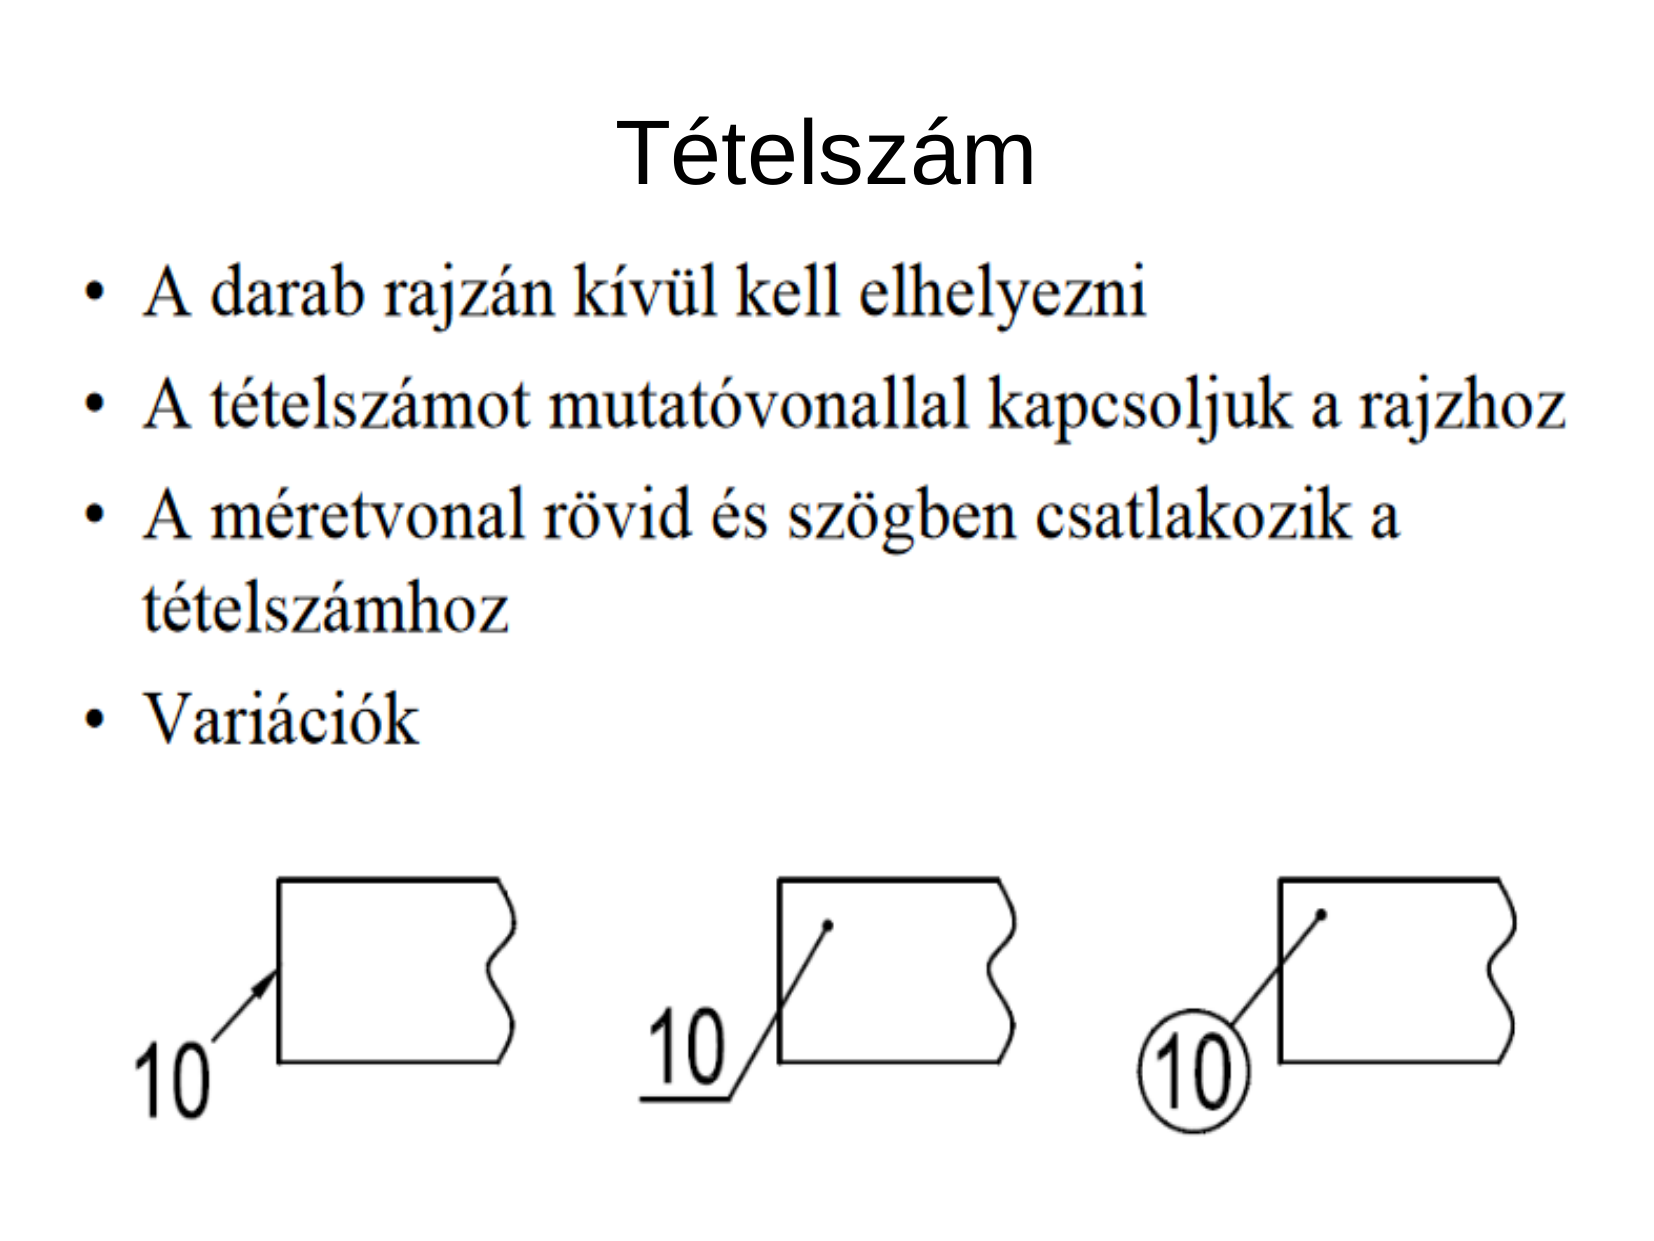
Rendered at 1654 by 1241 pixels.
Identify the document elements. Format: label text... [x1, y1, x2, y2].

picture [75, 239, 1595, 1146]
title Tételszám [82, 49, 1571, 239]
